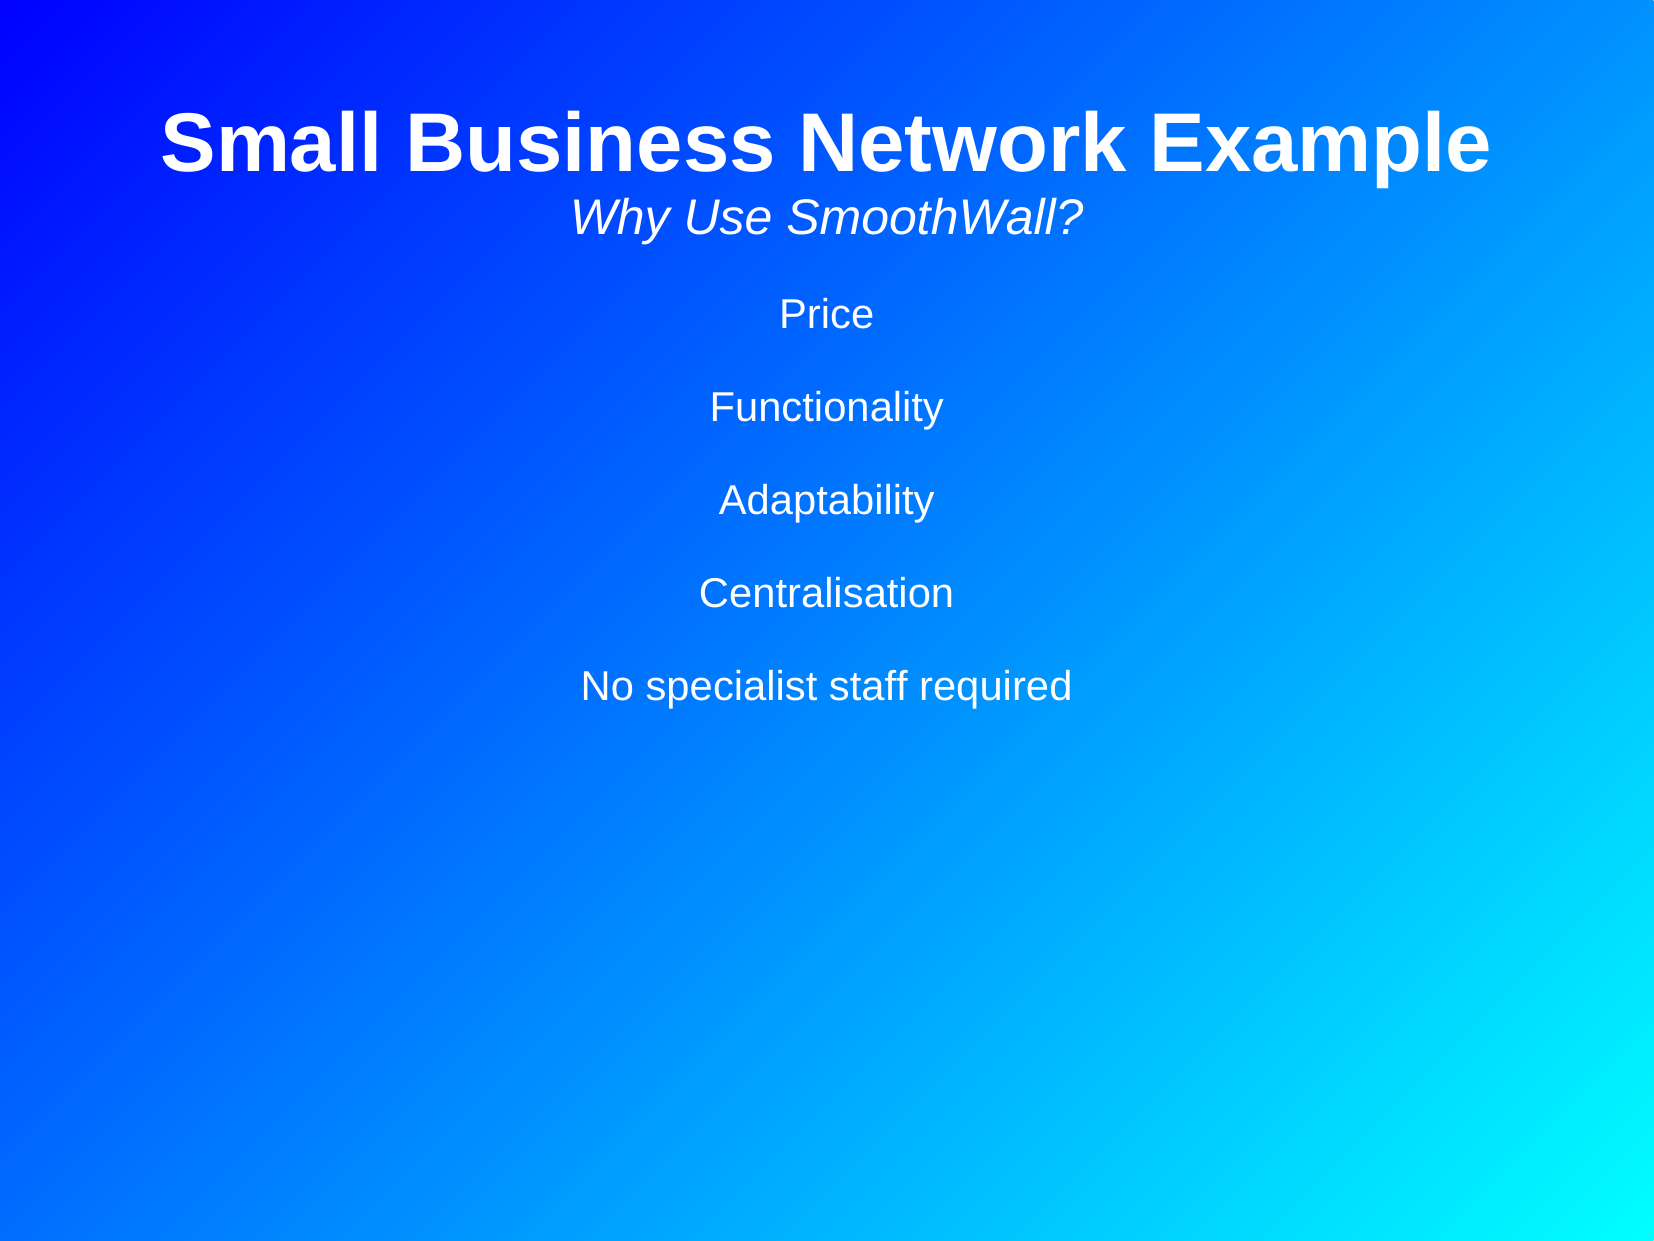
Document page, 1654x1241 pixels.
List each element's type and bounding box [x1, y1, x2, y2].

picture [636, 222, 1654, 1241]
